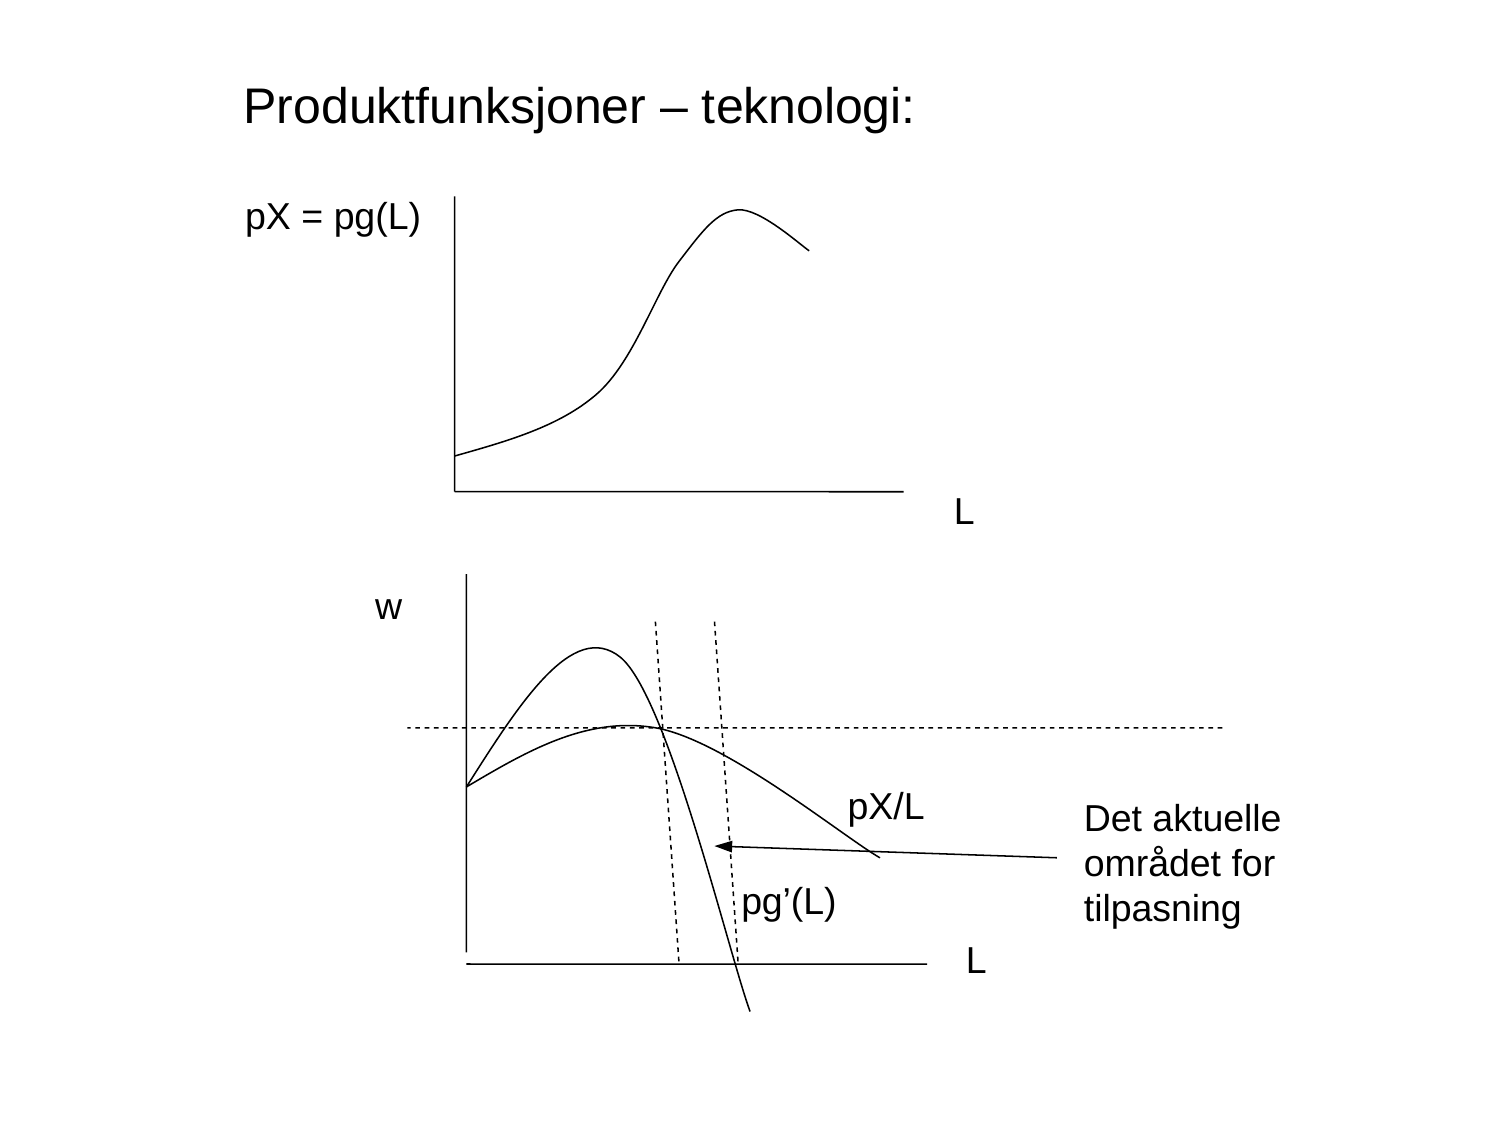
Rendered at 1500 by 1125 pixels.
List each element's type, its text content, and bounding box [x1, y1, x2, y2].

text_box L [950, 928, 1010, 989]
text_box L [939, 479, 999, 540]
text_box pX/L [832, 774, 1081, 836]
list Produktfunksjoner – teknologi: [41, 66, 1392, 1029]
text_box Det aktuelle området for tilpasning [1069, 786, 1365, 938]
text_box w [360, 574, 455, 635]
text_box pX = pg(L) [230, 184, 479, 245]
text_box pg’(L) [726, 869, 880, 930]
